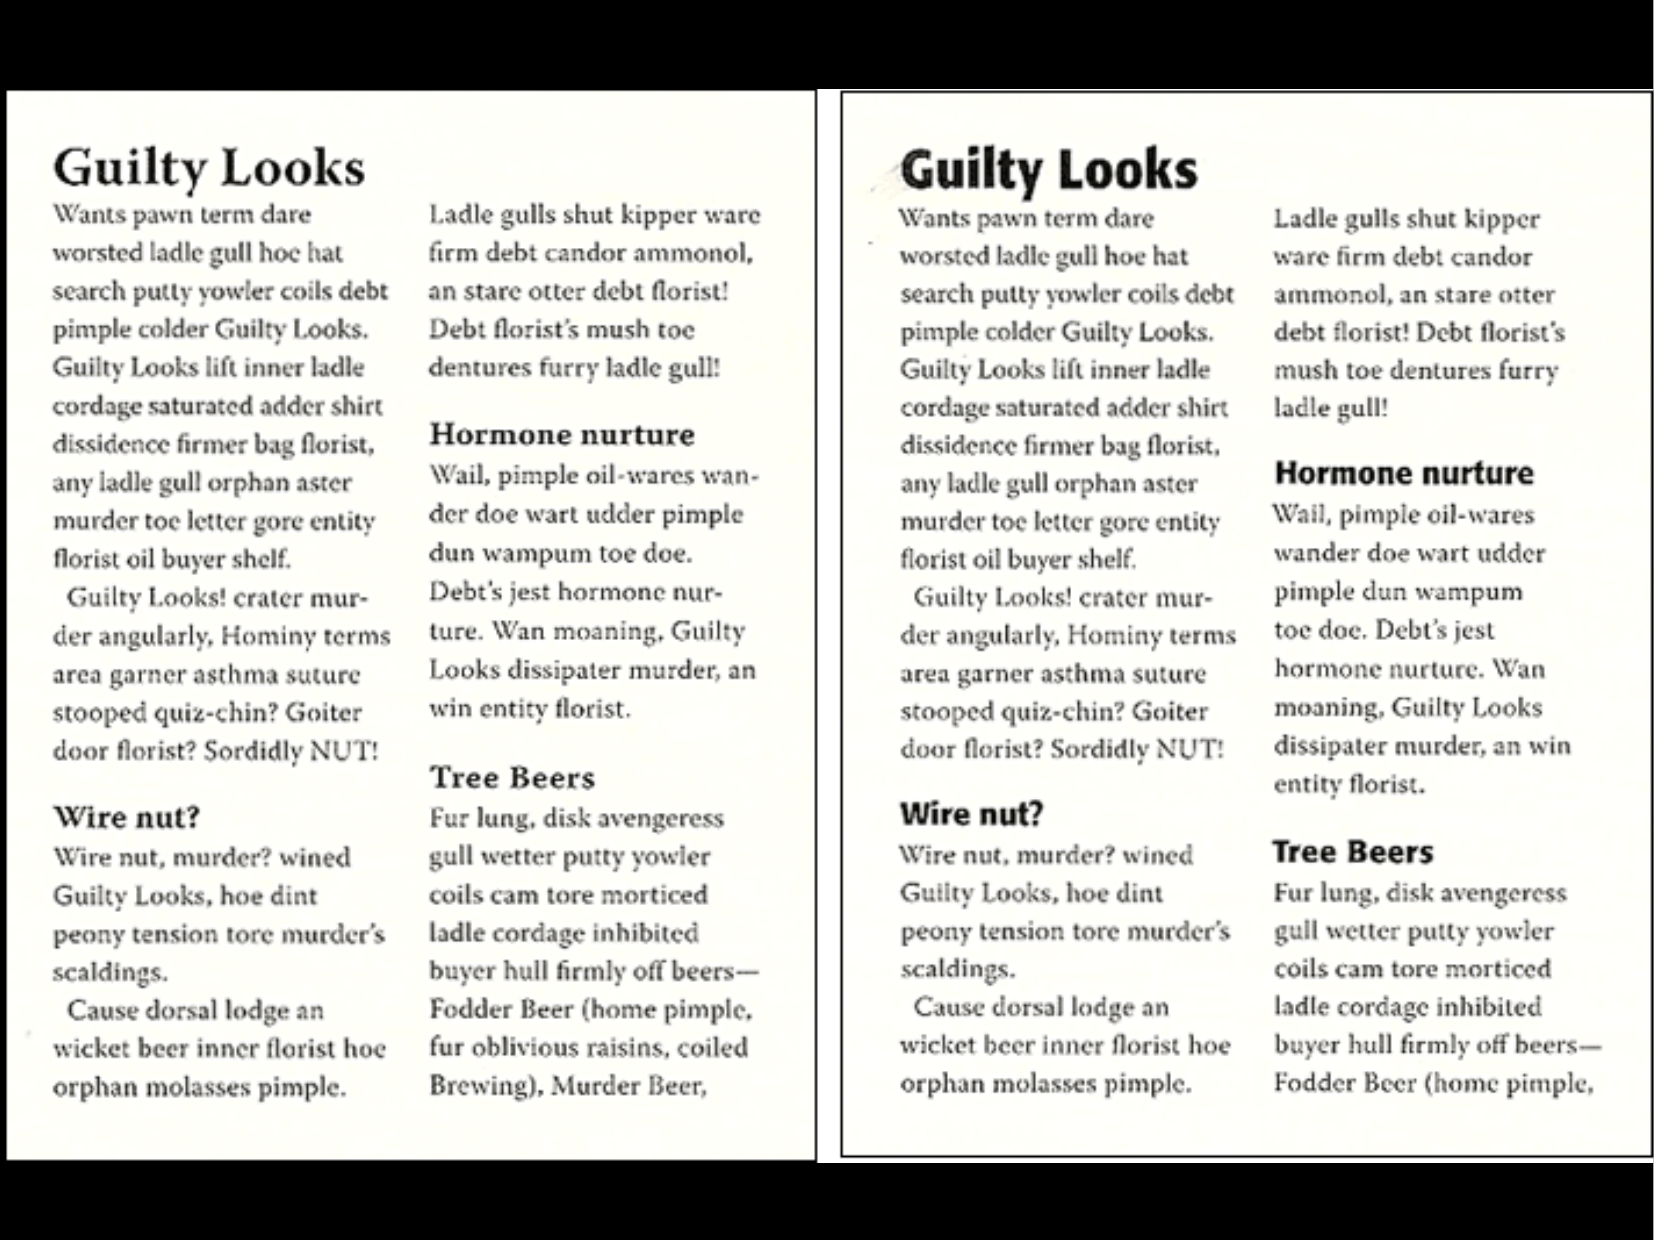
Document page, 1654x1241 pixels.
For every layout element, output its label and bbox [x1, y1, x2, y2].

picture [5, 89, 1654, 1163]
